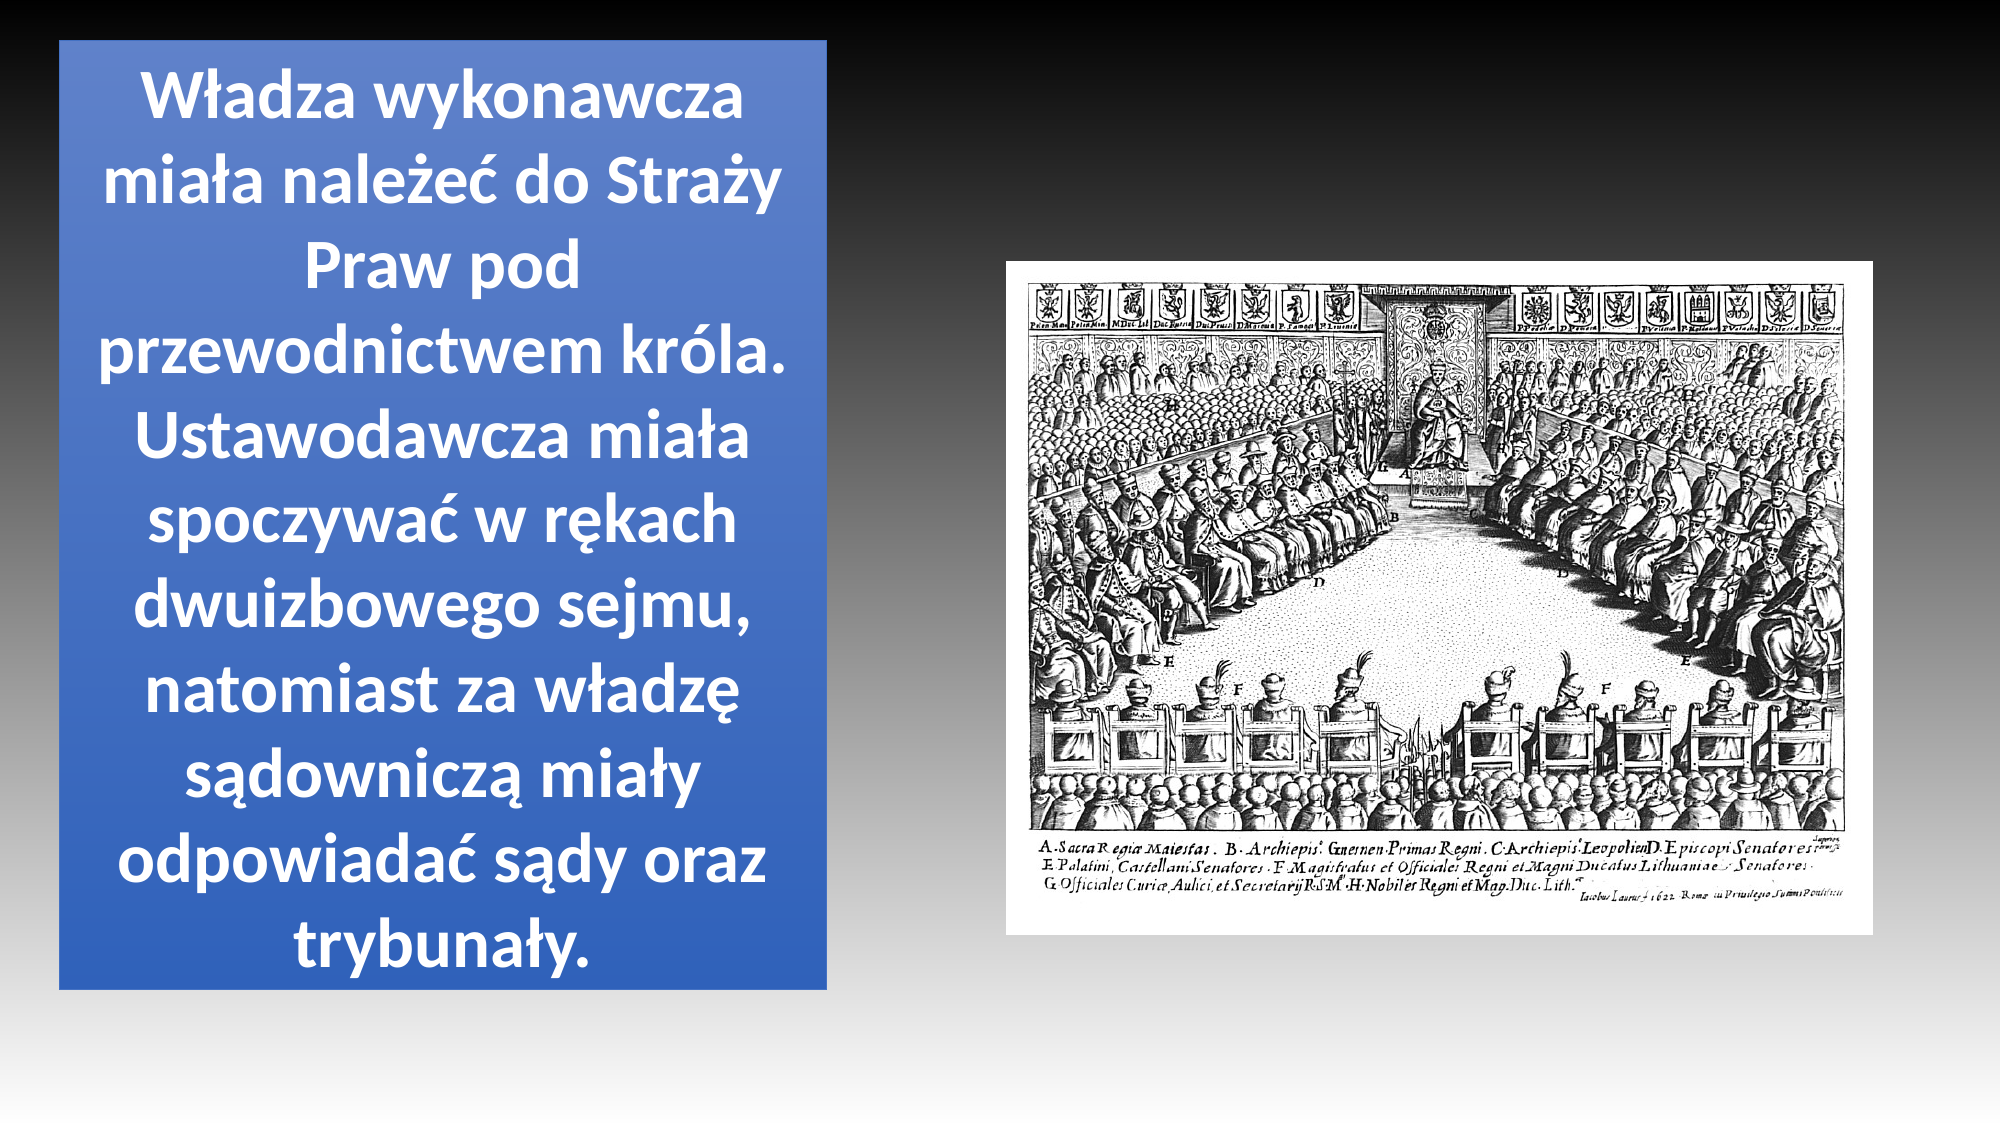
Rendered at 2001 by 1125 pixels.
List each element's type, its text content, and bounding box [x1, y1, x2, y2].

picture [1006, 261, 1873, 935]
text_box Władza wykonawcza miała należeć do Straży Praw pod przewodnictwem króla. Ustawodawcza miała spoczywać w rękach dwuizbowego sejmu, natomiast za władzę sądowniczą miały odpowiadać sądy oraz trybunały. [59, 40, 827, 990]
